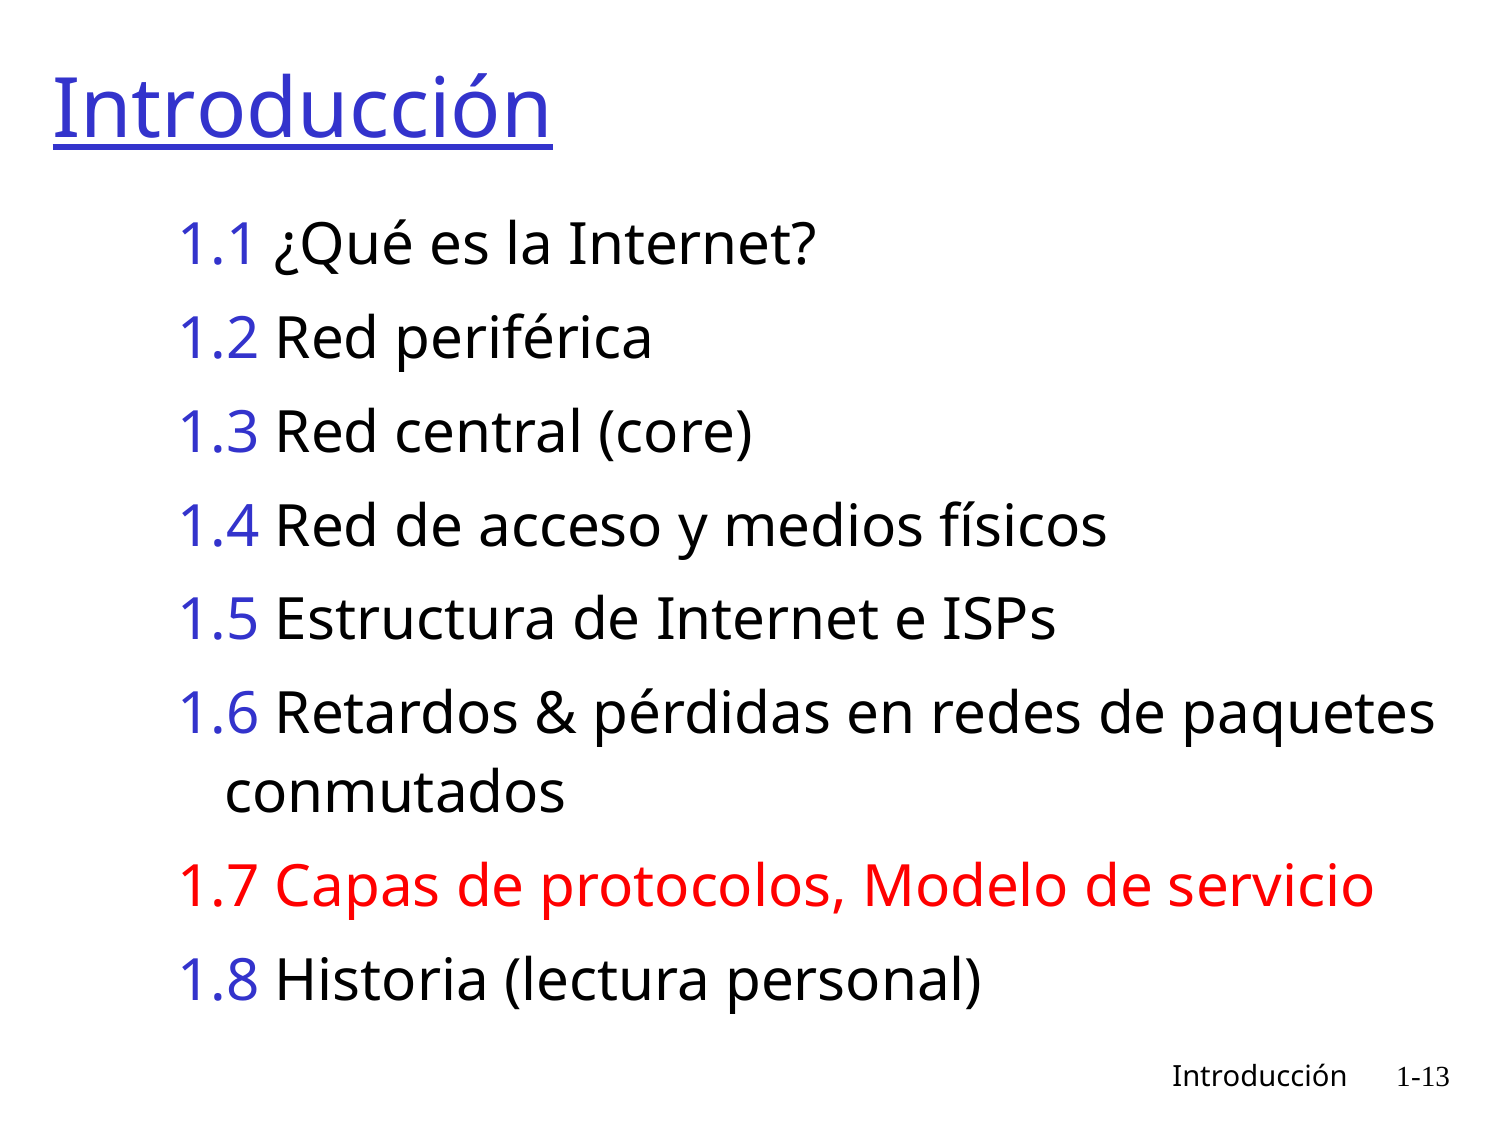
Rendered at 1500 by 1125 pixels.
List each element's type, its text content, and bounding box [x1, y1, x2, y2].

text_box Introducción [887, 1051, 1362, 1125]
text_box 1-<number> [1362, 1050, 1466, 1125]
list 1.1 ¿Qué es la Internet? 1.2 Red periférica 1.3 Red central (core) 1.4 Red de acceso y medios físicos 1.5 Estructura de Internet e ISPs 1.6 Retardos & pérdidas en redes de paquetes conmutados 1.7 Capas de protocolos, Modelo de servicio 1.8 Historia (lectura personal) [87, 195, 1463, 1051]
title Introducción [37, 23, 1463, 188]
